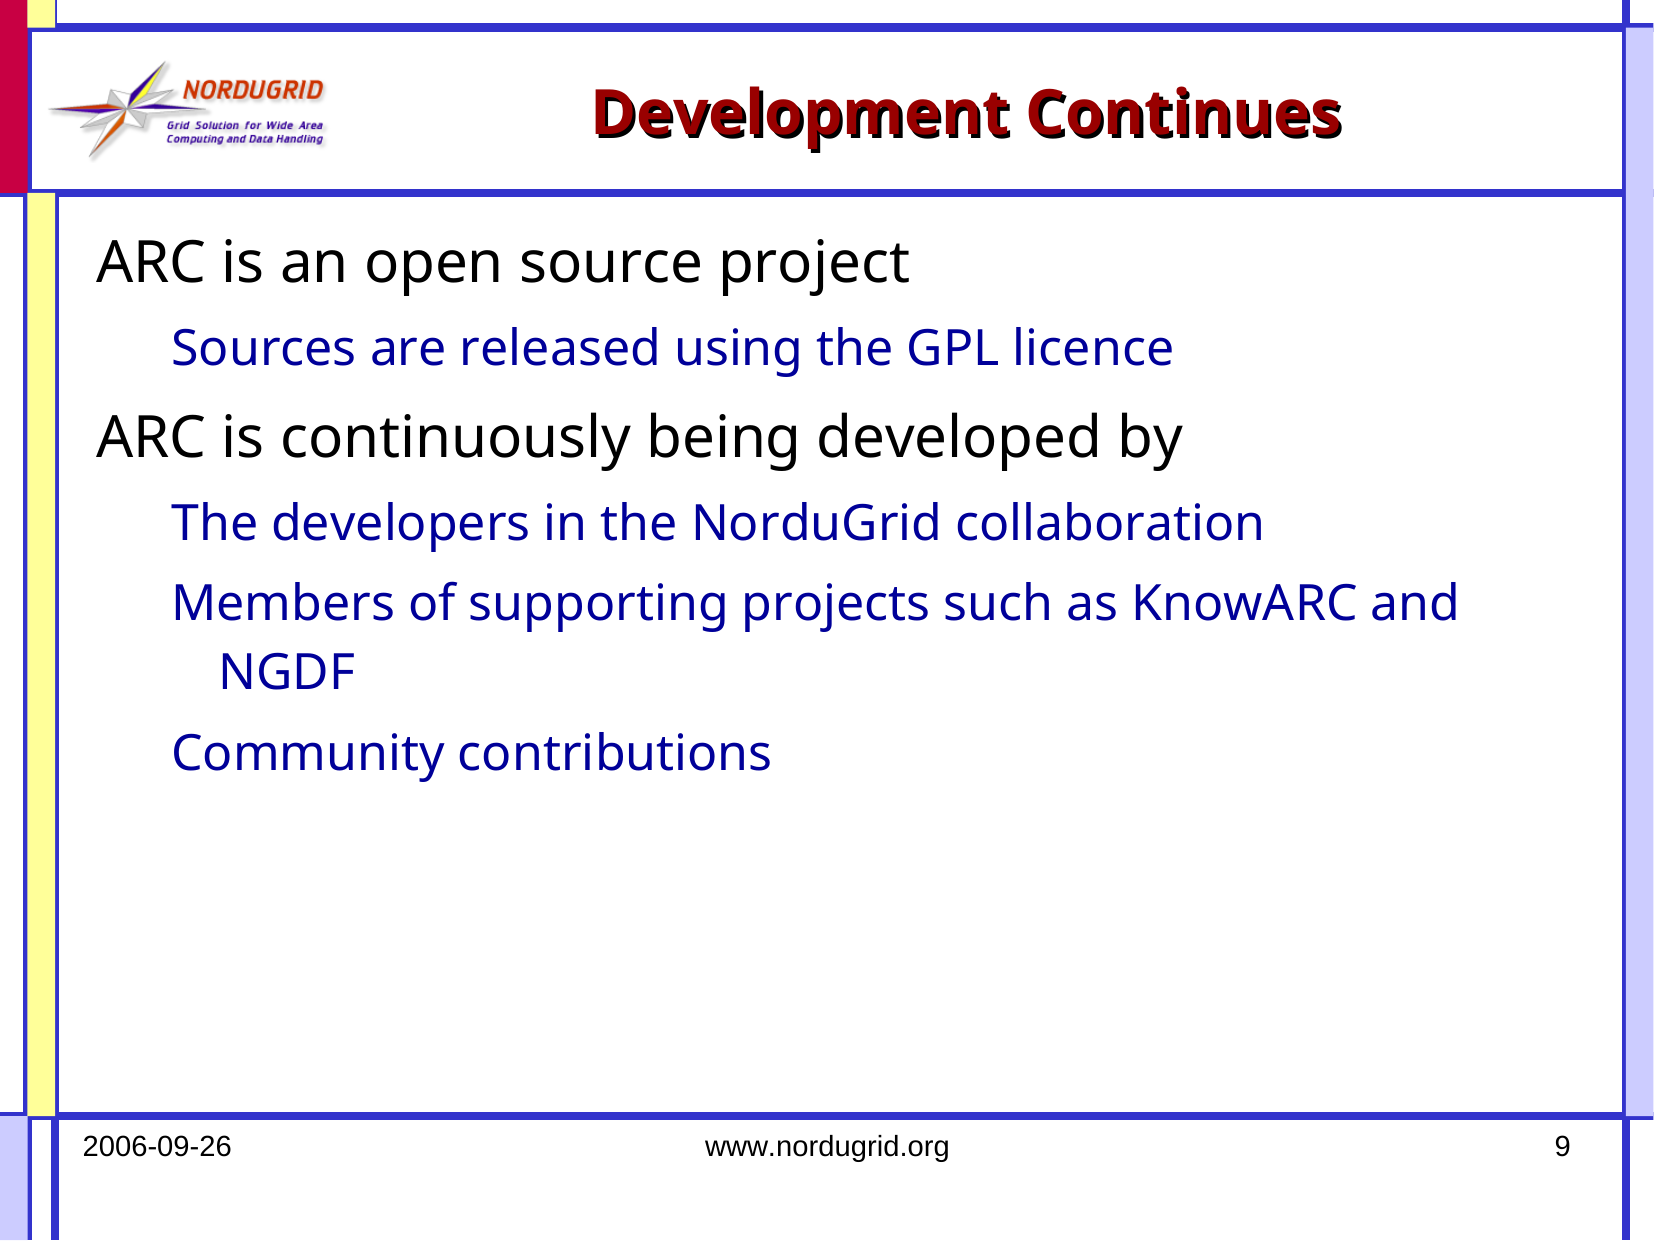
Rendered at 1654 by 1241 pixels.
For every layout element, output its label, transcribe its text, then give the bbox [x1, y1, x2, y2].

picture [44, 55, 331, 163]
list ARC is an open source project Sources are released using the GPL licence ARC is continuously being developed by The developers in the NorduGrid collaboration Members of supporting projects such as KnowARC and NGDF Community contributions [96, 220, 1571, 1103]
title Development Continues [358, 19, 1574, 202]
